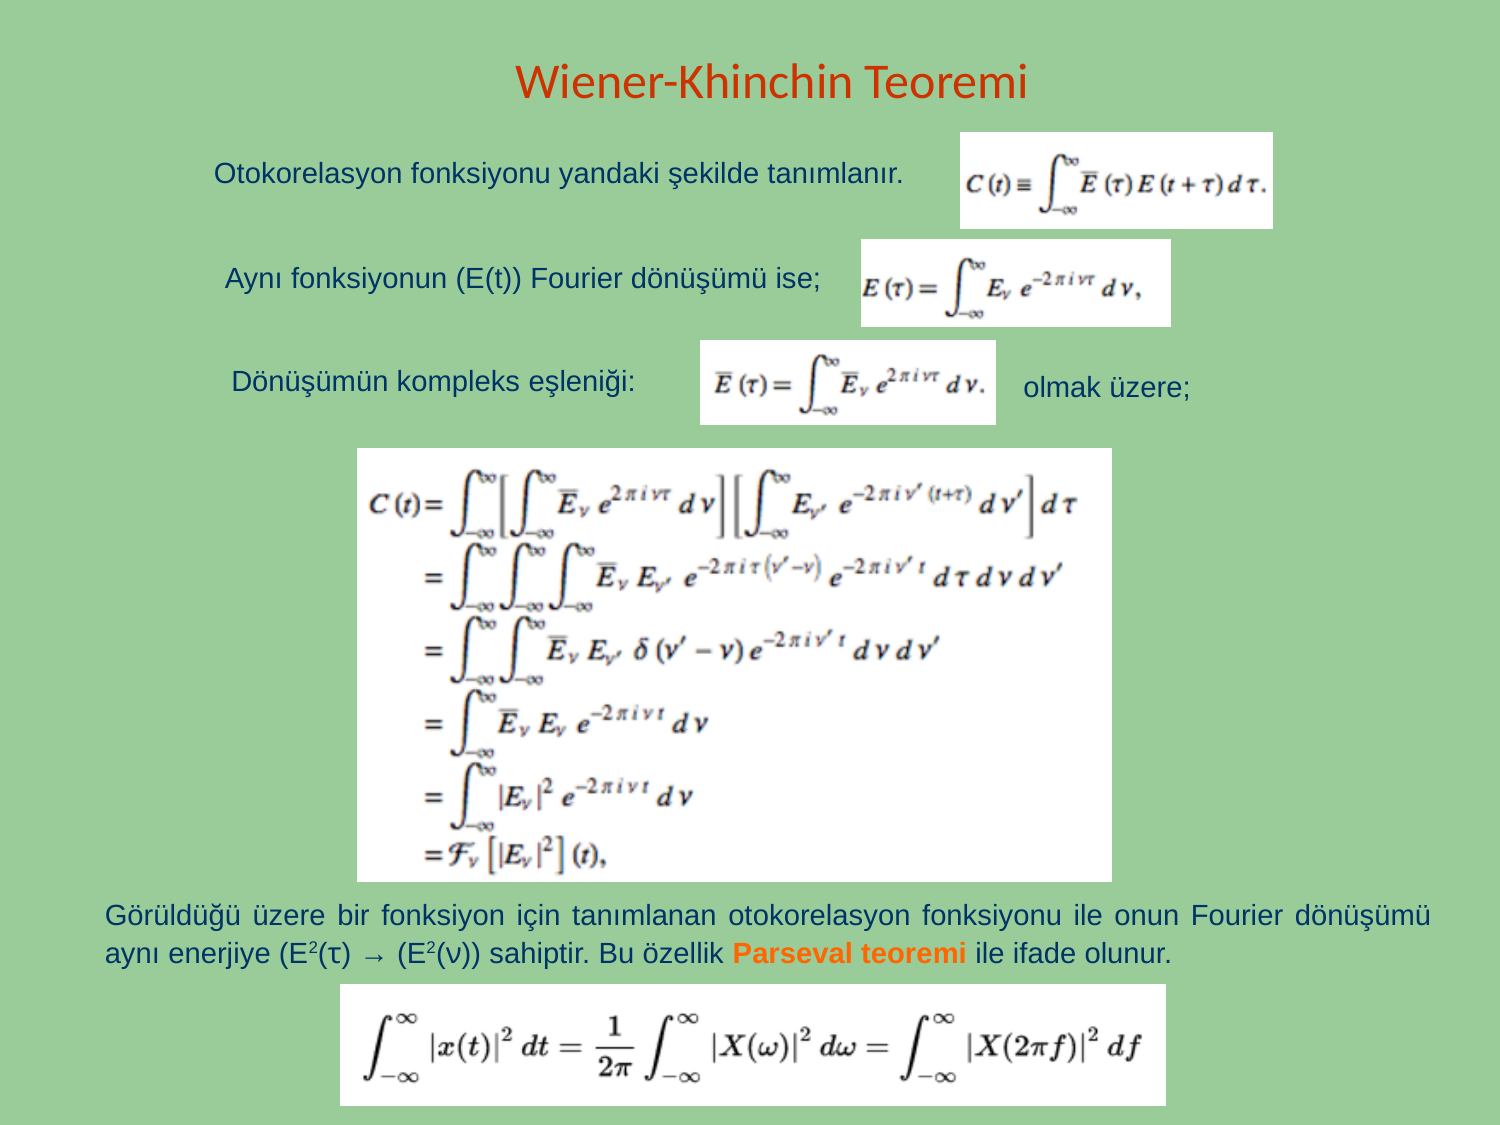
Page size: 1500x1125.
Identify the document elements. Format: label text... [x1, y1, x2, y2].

text_box olmak üzere; [1008, 363, 1428, 417]
picture [340, 984, 1166, 1106]
picture [700, 340, 996, 425]
text_box Görüldüğü üzere bir fonksiyon için tanımlanan otokorelasyon fonksiyonu ile onun Fourier dönüşümü aynı enerjiye (E2(τ) → (E2(ν)) sahiptir. Bu özellik Parseval teoremi ile ifade olunur. [90, 891, 1449, 974]
text_box Aynı fonksiyonun (E(t)) Fourier dönüşümü ise; [210, 254, 861, 309]
picture [861, 239, 1171, 327]
picture [357, 448, 1112, 882]
text_box Dönüşümün kompleks eşleniği: [216, 357, 696, 415]
text_box Otokorelasyon fonksiyonu yandaki şekilde tanımlanır. [199, 149, 964, 231]
title Wiener-Khinchin Teoremi [135, 22, 1410, 150]
picture [960, 132, 1273, 229]
